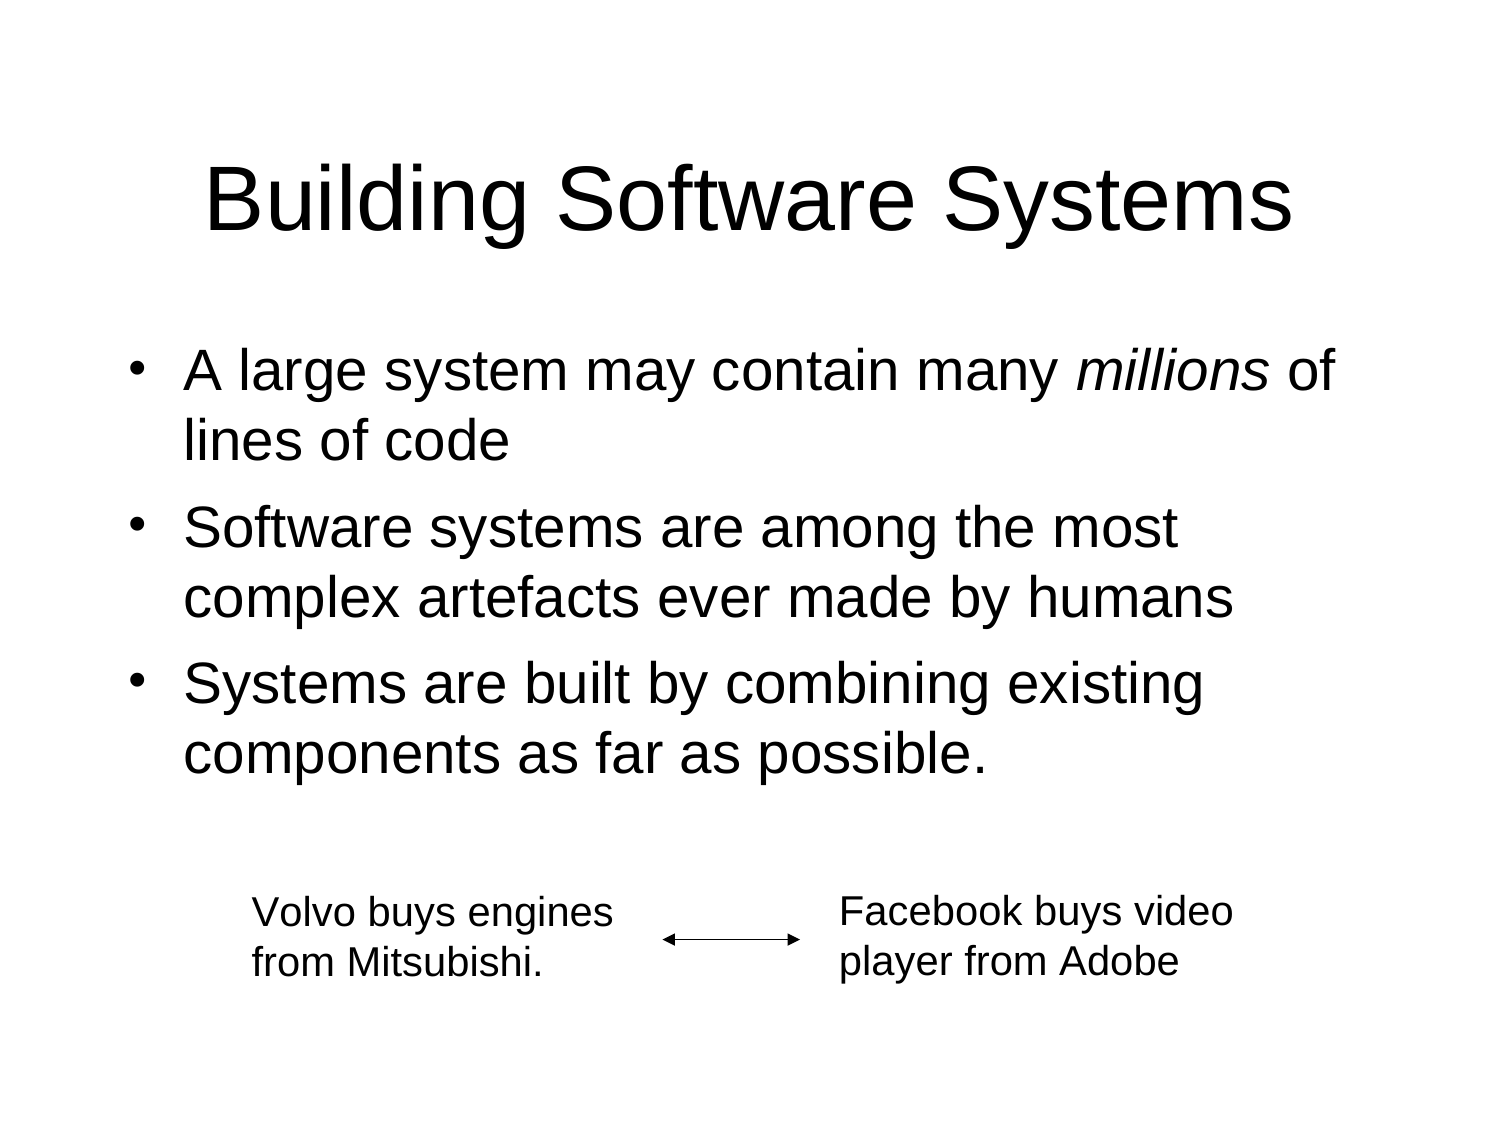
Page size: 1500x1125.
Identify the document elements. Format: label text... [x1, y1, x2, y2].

list A large system may contain many millions of lines of code Software systems are among the most complex artefacts ever made by humans Systems are built by combining existing components as far as possible. [112, 324, 1388, 978]
title Building Software Systems [112, 99, 1388, 288]
text_box Volvo buys engines from Mitsubishi. [236, 877, 687, 993]
text_box Facebook buys video player from Adobe [824, 876, 1325, 992]
